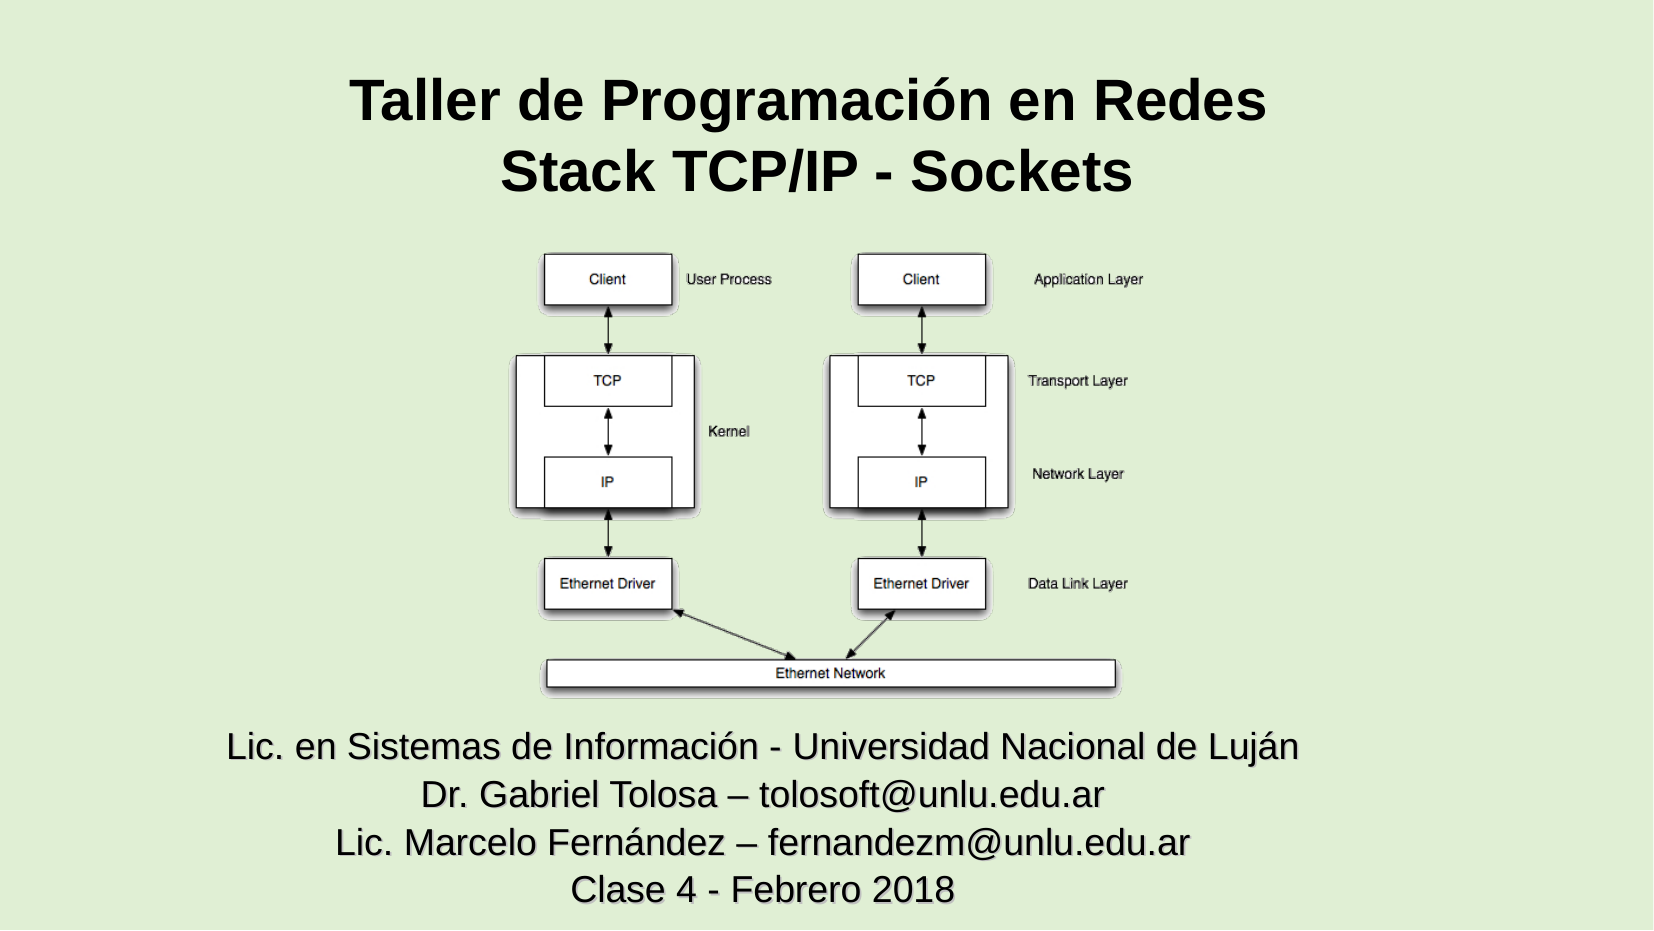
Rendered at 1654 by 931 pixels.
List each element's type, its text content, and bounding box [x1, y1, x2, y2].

picture [491, 236, 1162, 716]
text_box Taller de Programación en Redes Stack TCP/IP - Sockets [65, 60, 1570, 212]
text_box Lic. en Sistemas de Información - Universidad Nacional de Luján Dr. Gabriel Tolosa – tolosoft@unlu.edu.ar Lic. Marcelo Fernández – fernandezm@unlu.edu.ar Clase 4 - Febrero 2018 [63, 717, 1463, 919]
